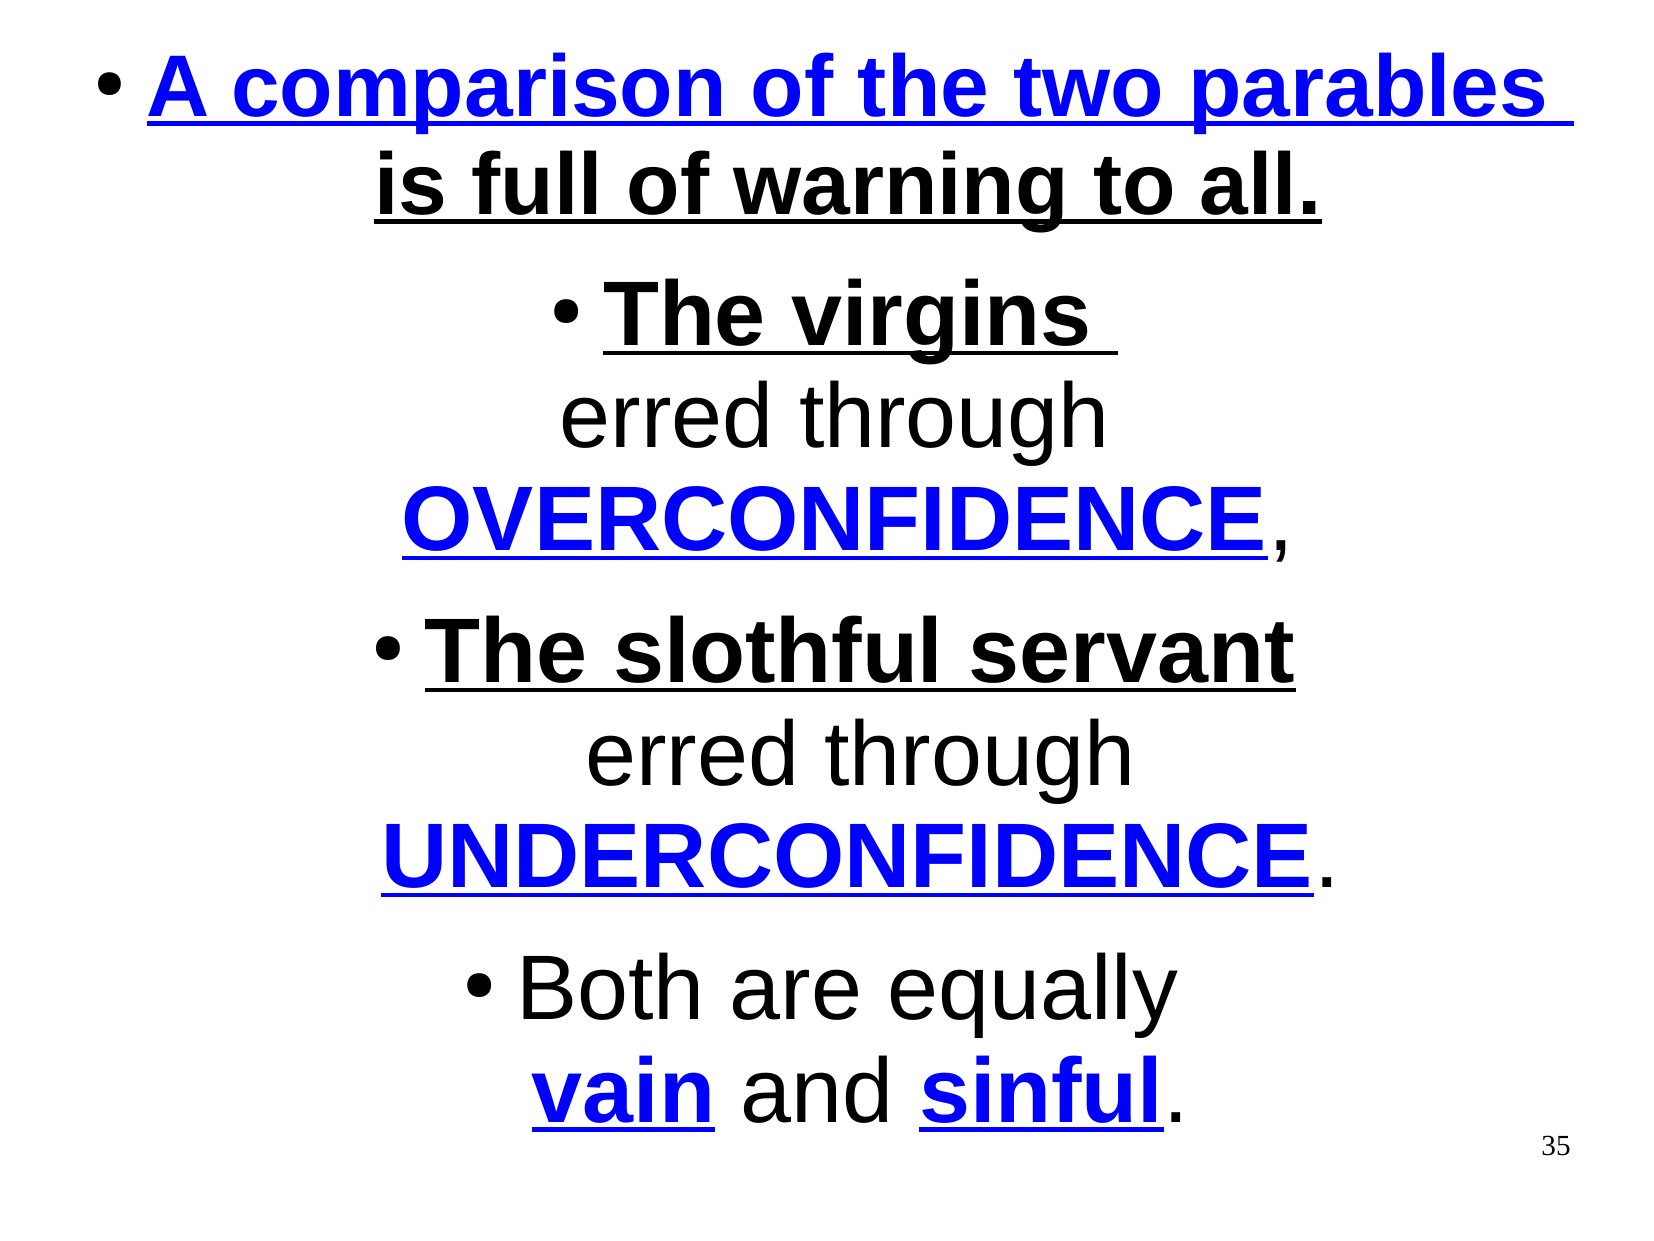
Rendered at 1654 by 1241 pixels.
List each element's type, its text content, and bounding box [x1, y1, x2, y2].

list A comparison of the two parables is full of warning to all. The virgins erred through OVERCONFIDENCE, The slothful servant erred through UNDERCONFIDENCE. Both are equally vain and sinful. [37, 37, 1613, 1201]
